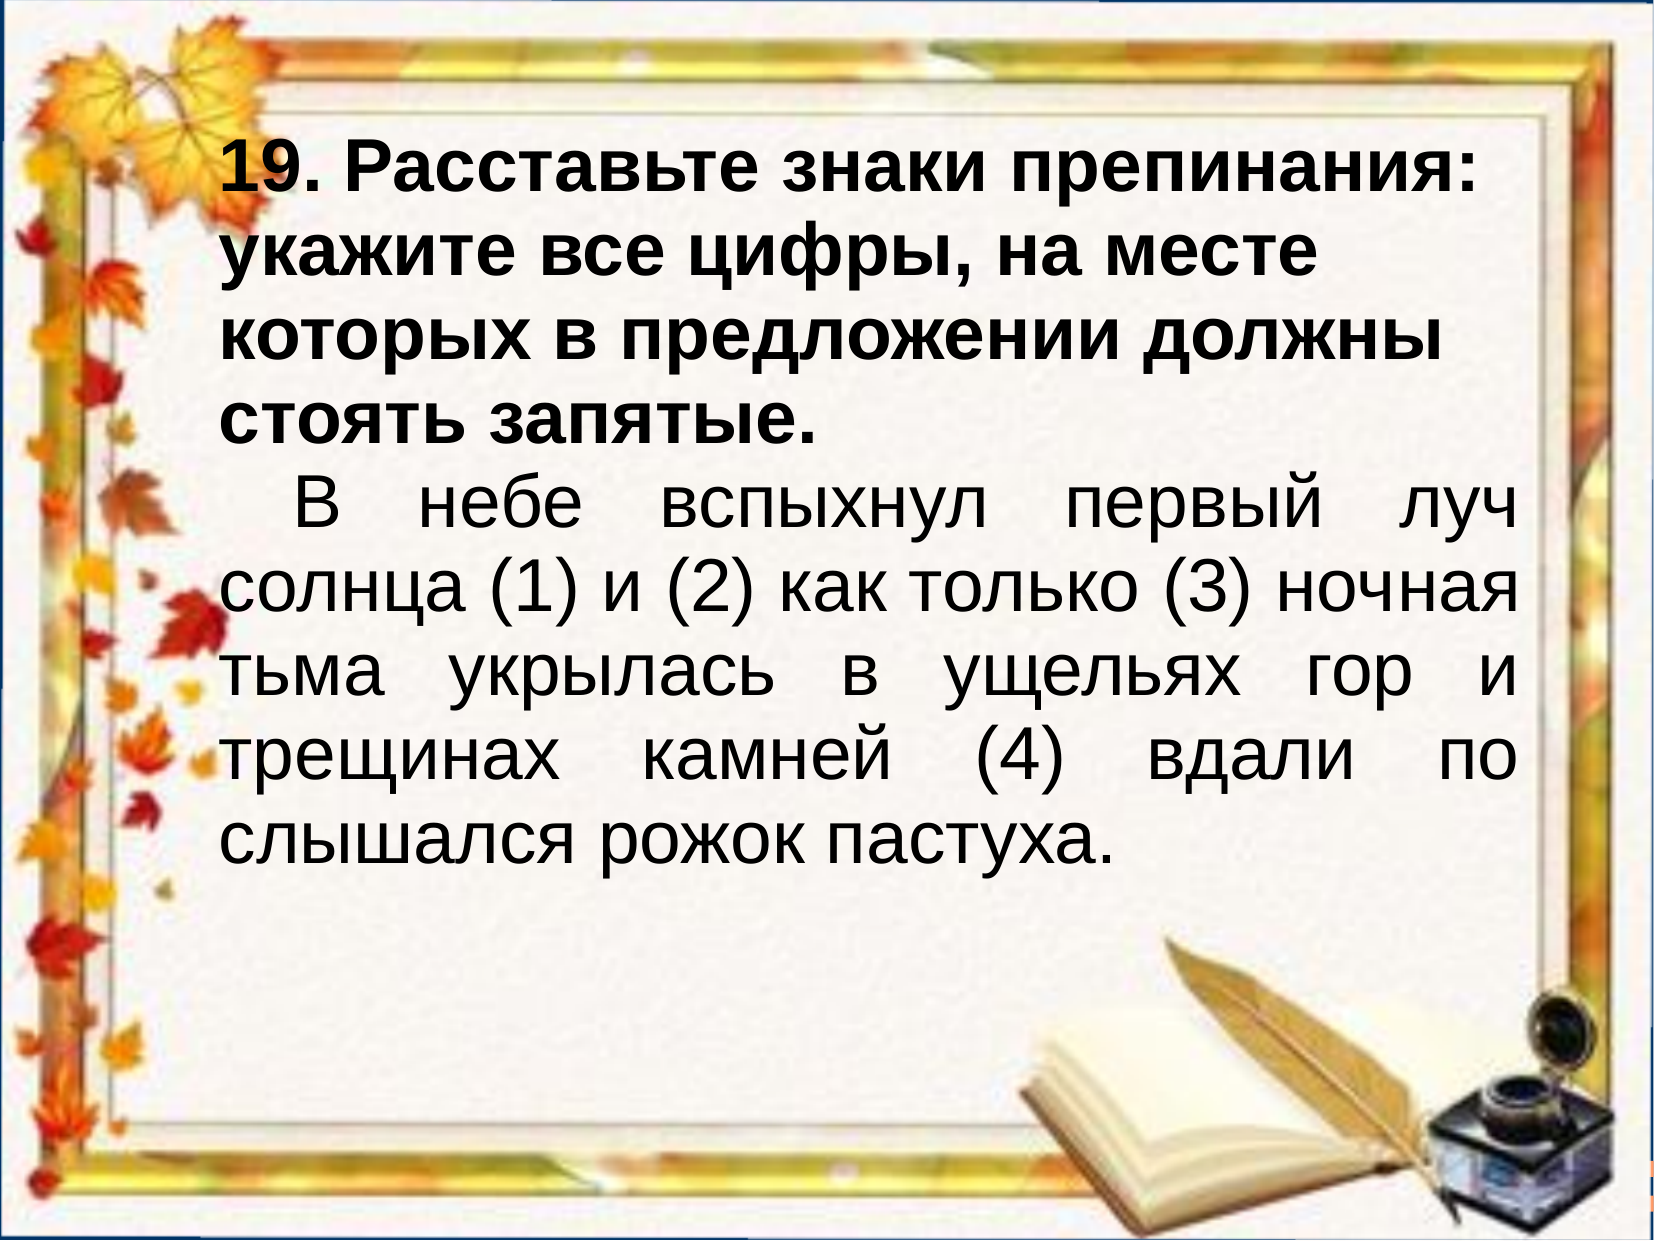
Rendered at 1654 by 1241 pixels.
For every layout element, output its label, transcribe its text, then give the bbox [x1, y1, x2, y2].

picture [0, 0, 1654, 1241]
text_box 19. Расставьте знаки препинания: укажите все цифры, на месте которых в предложении должны стоять запятые. В небе вспыхнул первый луч солнца (1) и (2) как только (3) ноч­ная тьма укрылась в ущельях гор и трещинах камней (4) вдали по­слышался рожок пастуха. [203, 116, 1536, 887]
